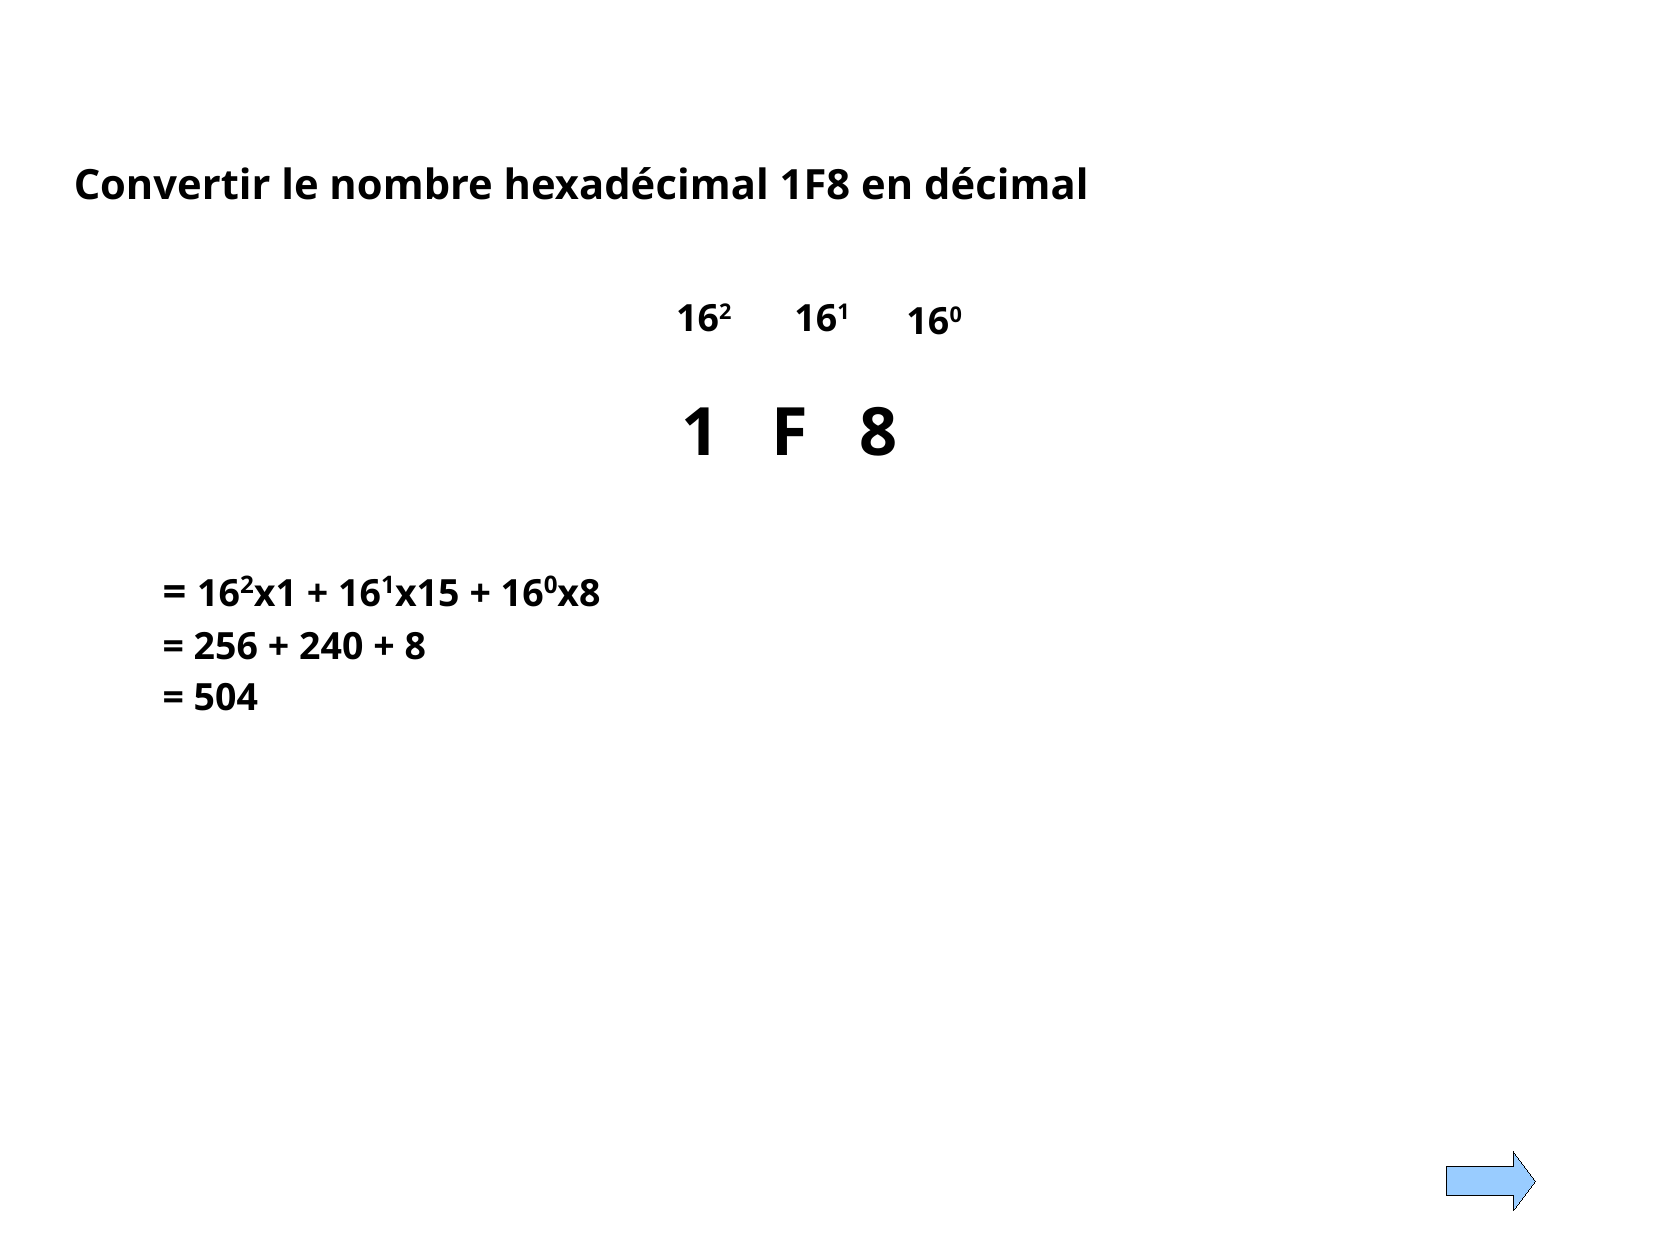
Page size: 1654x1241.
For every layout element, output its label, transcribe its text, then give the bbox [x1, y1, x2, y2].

text_box Convertir le nombre hexadécimal 1F8 en décimal [59, 147, 1506, 264]
text_box 161 [780, 284, 898, 348]
text_box 1 F 8 [649, 376, 1004, 473]
text_box = 162x1 + 161x15 + 160x8 = 256 + 240 + 8 = 504 [147, 554, 1270, 711]
text_box [1446, 1151, 1536, 1211]
text_box 160 [891, 287, 1010, 348]
text_box 162 [661, 284, 780, 348]
